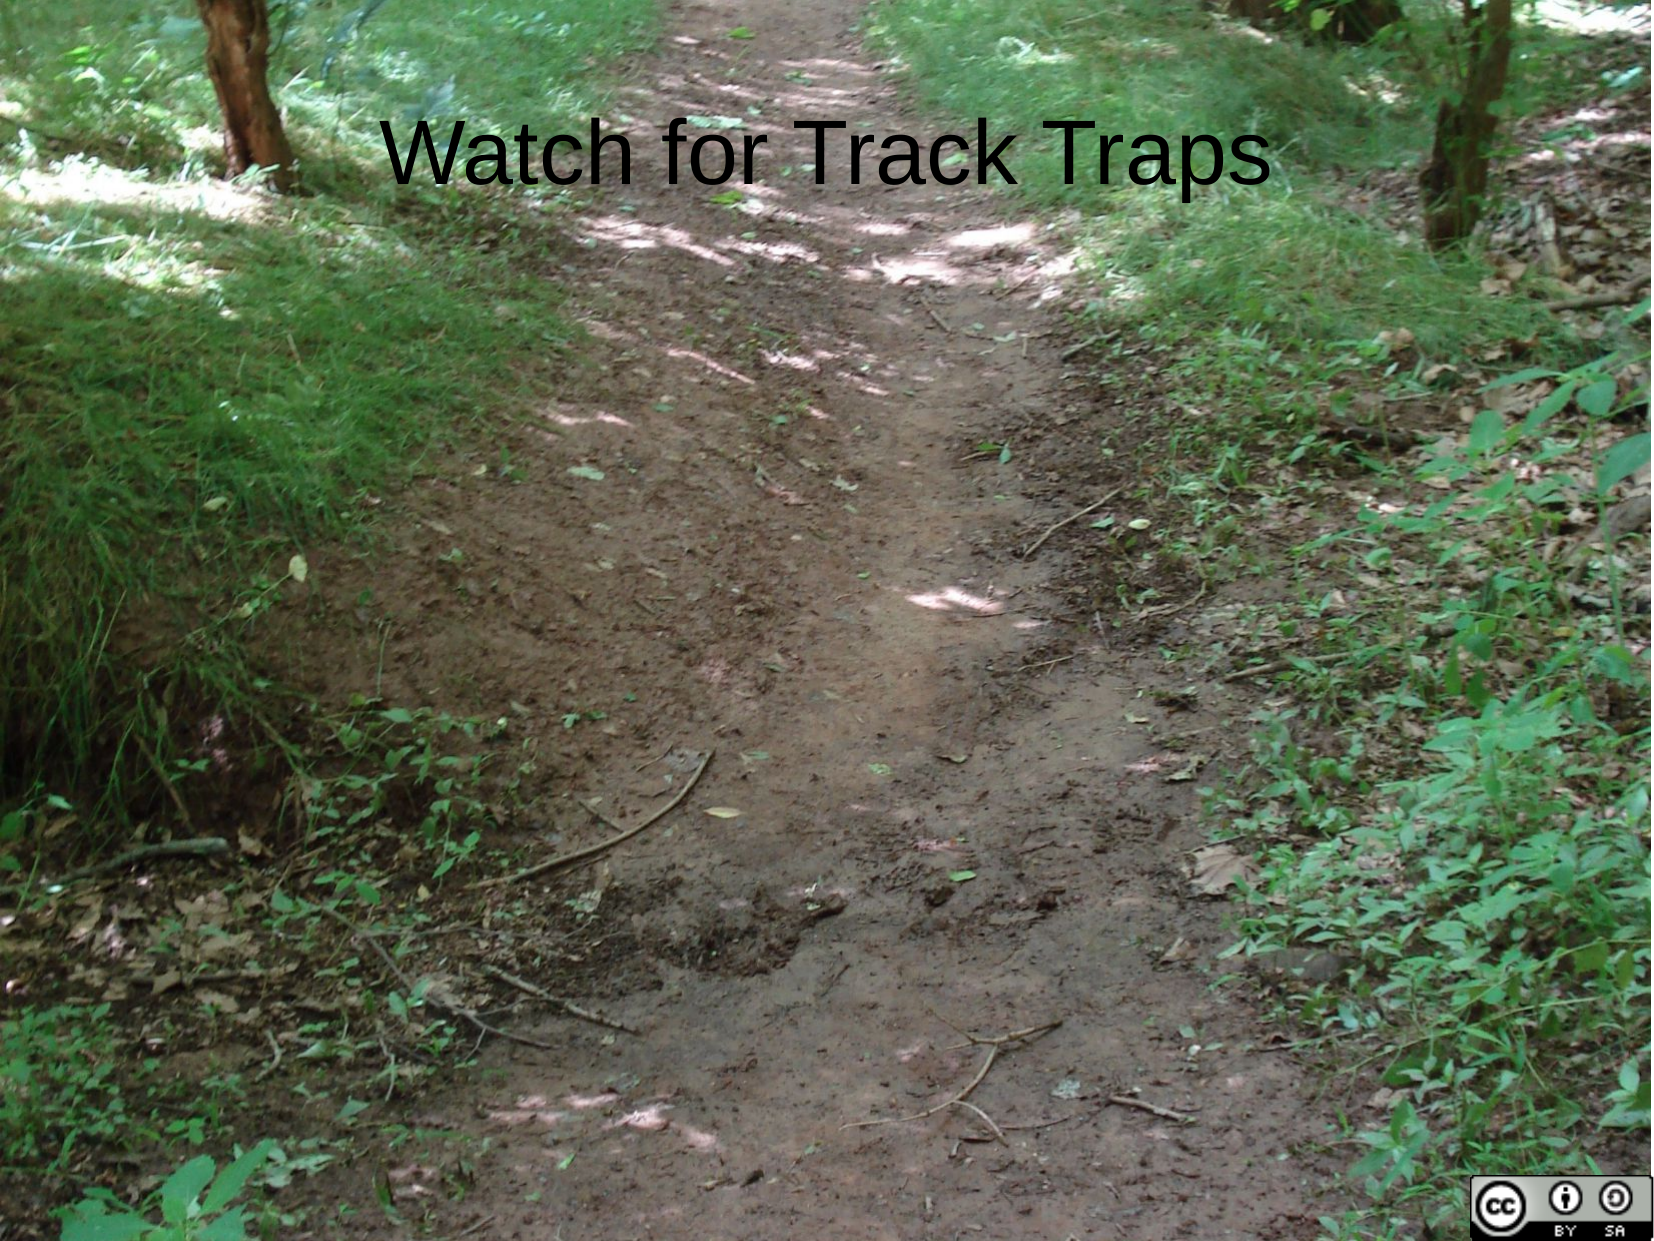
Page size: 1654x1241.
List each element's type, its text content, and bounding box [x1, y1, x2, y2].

picture [0, 0, 1654, 1241]
title Watch for Track Traps [82, 49, 1571, 257]
